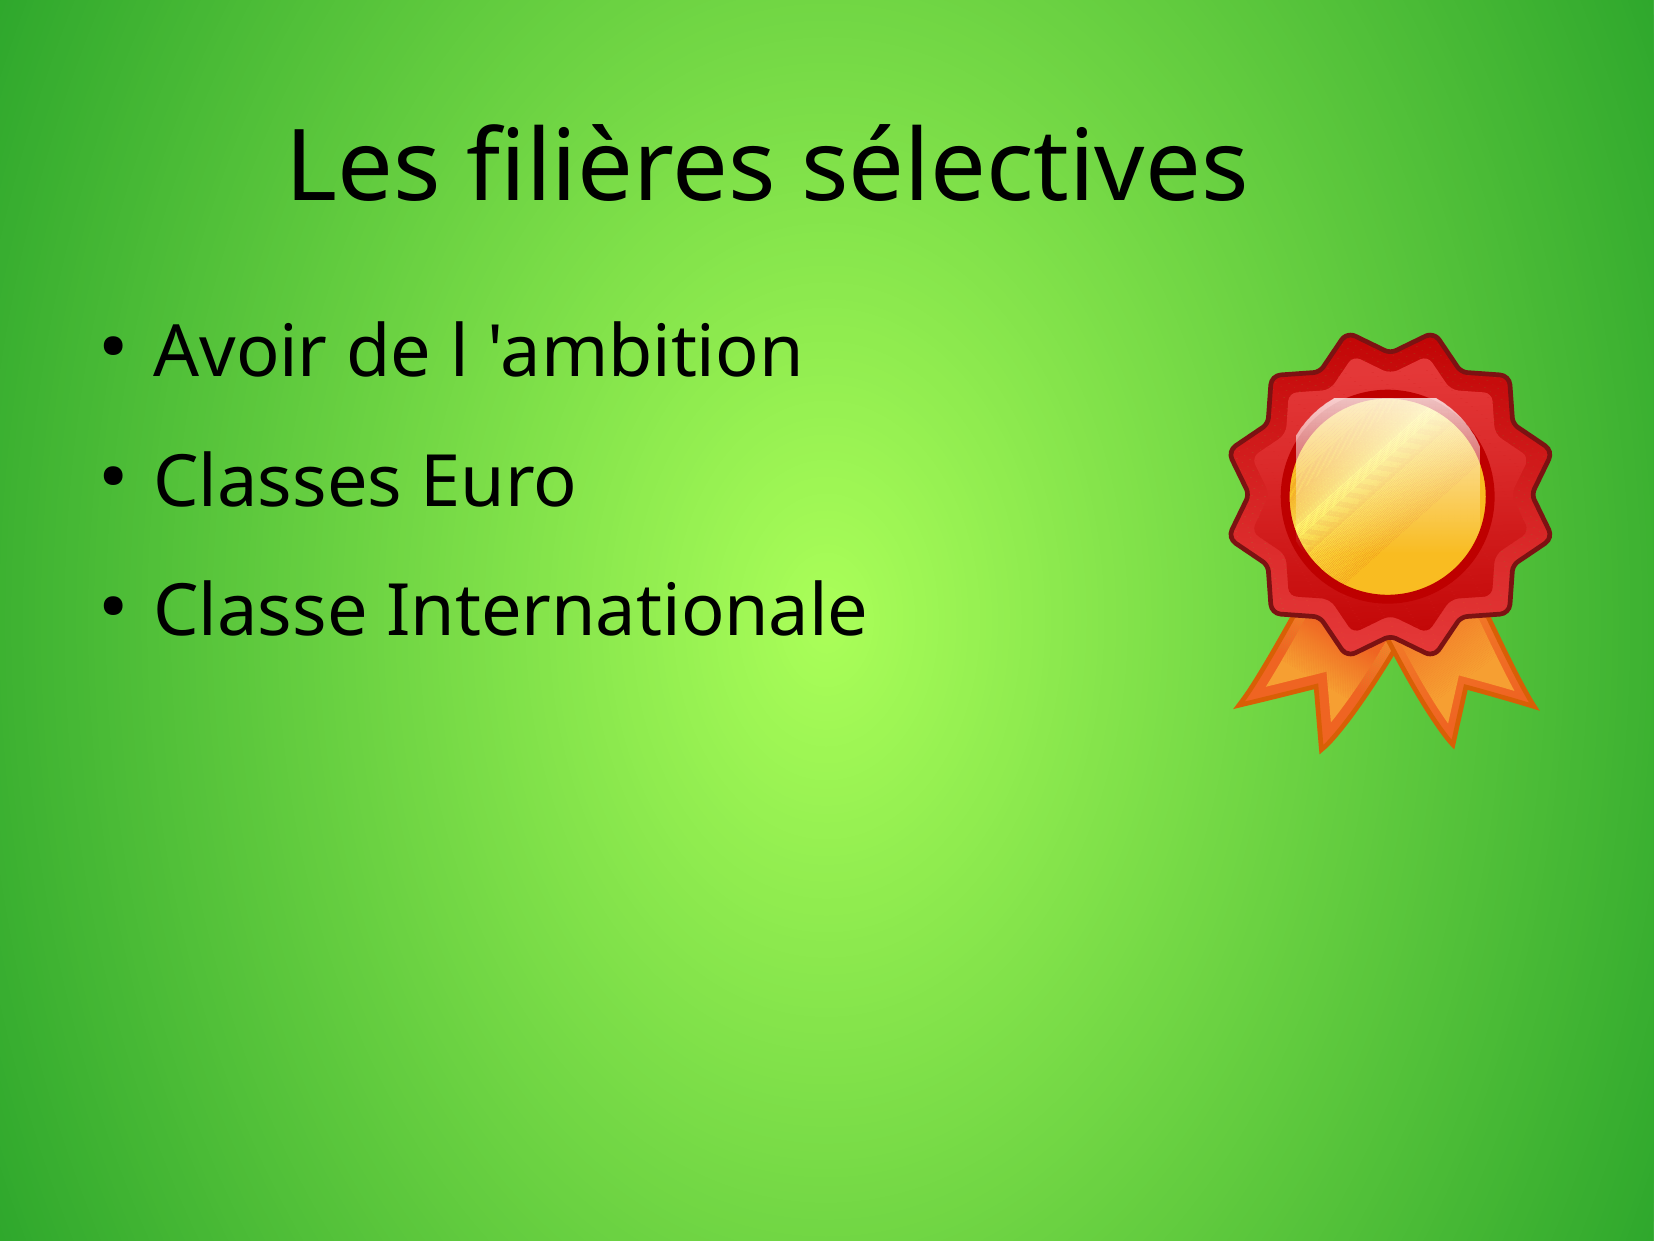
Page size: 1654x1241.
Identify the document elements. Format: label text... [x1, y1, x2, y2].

list Avoir de l 'ambition Classes Euro Classe Internationale [82, 299, 1571, 1019]
title Les filières sélectives [23, 59, 1512, 264]
picture [1163, 314, 1617, 768]
